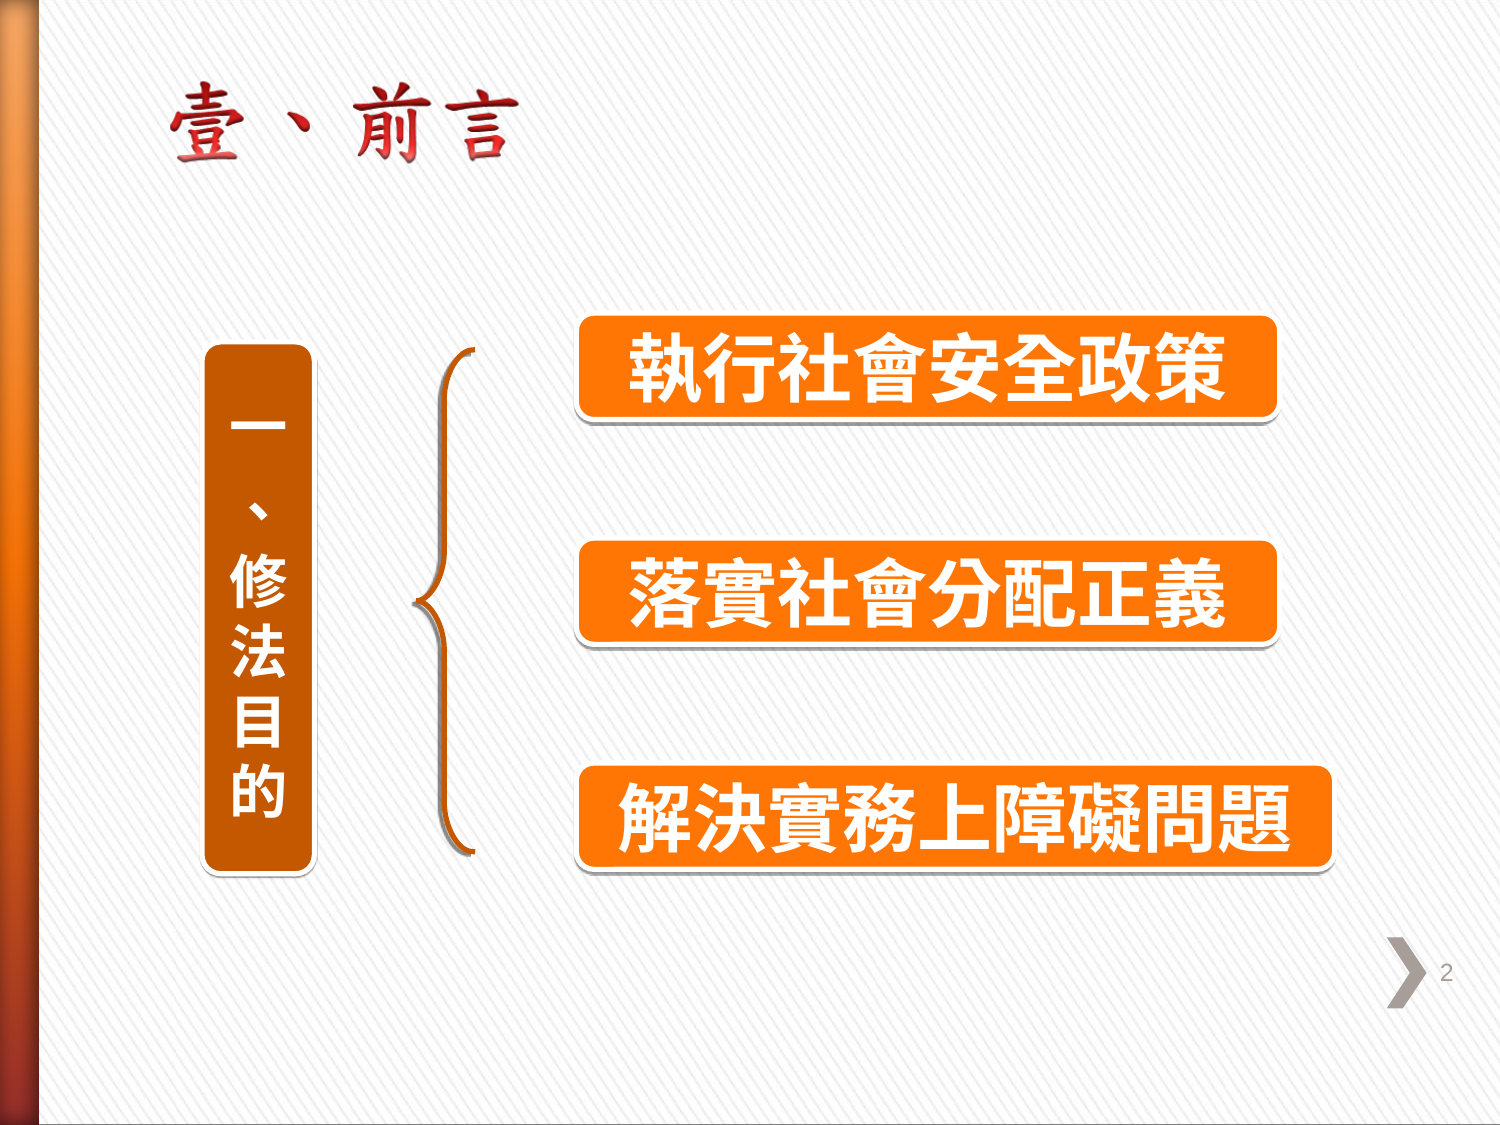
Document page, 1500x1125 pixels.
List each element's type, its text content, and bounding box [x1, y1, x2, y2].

picture [0, 0, 1500, 1125]
text_box 落實社會分配正義 [576, 537, 1280, 645]
text_box 一 、修法目的 [202, 341, 315, 874]
text_box 執行社會安全政策 [576, 312, 1280, 420]
text_box <編號> [1425, 941, 1488, 1002]
text_box 解決實務上障礙問題 [576, 762, 1335, 870]
